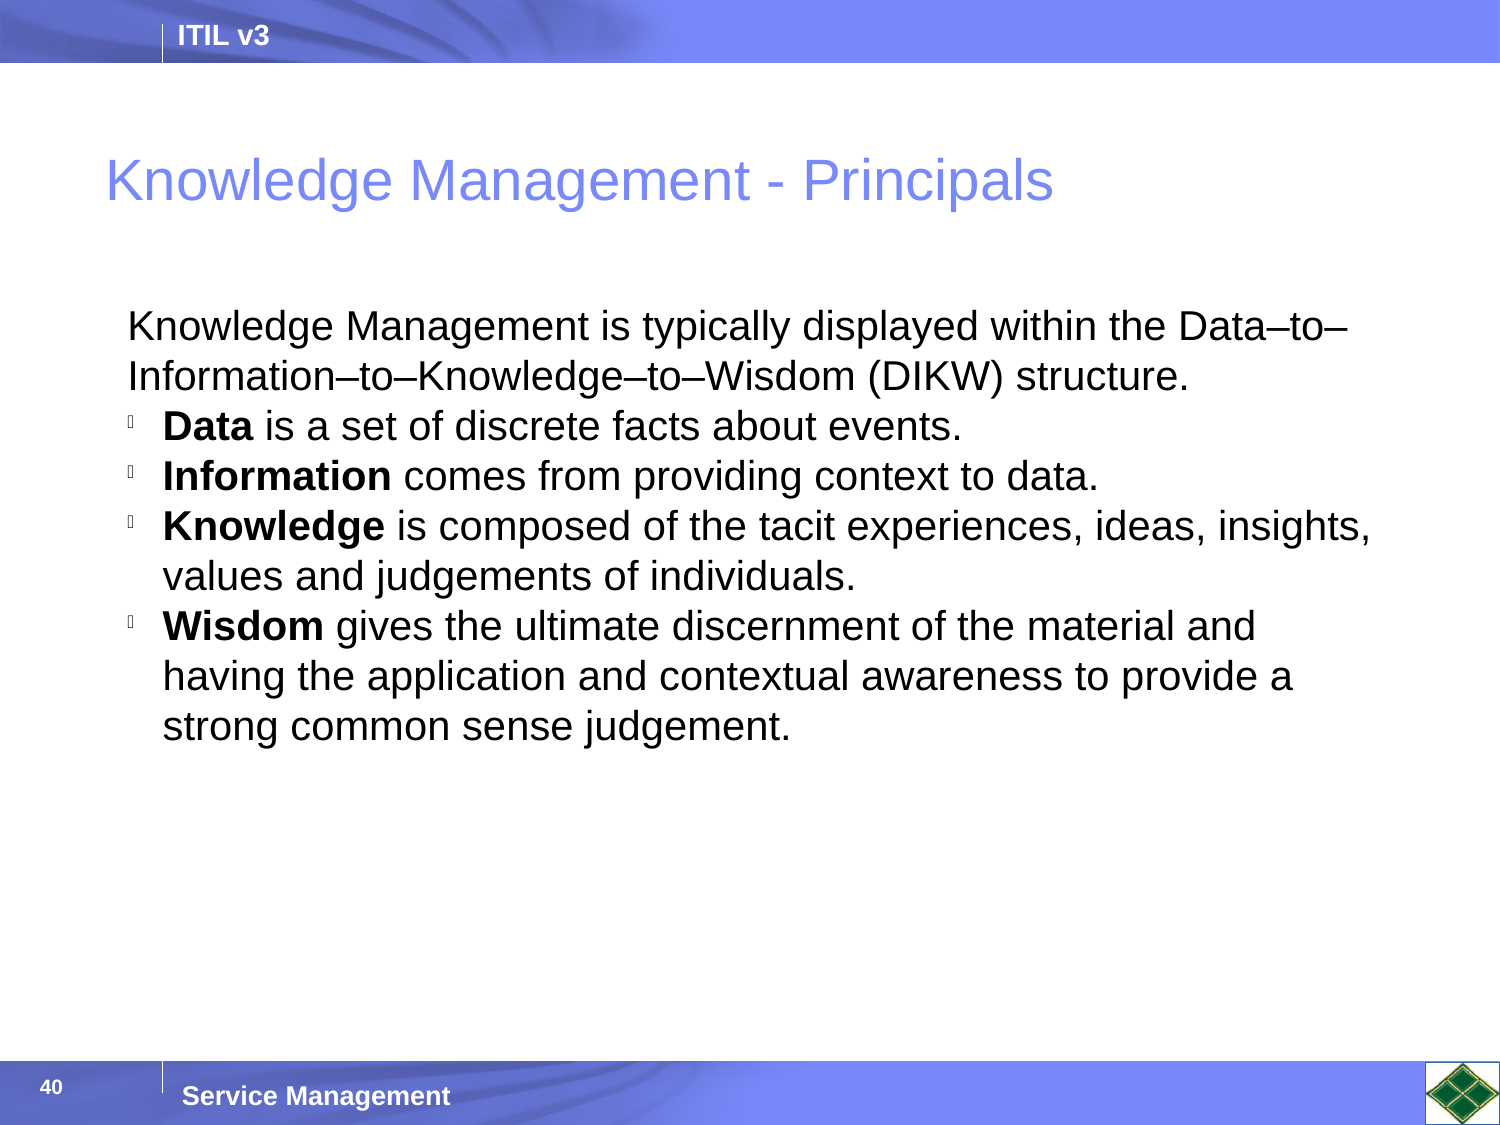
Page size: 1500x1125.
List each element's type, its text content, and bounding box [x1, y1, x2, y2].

text_box Knowledge Management - Principals [90, 121, 1443, 221]
text_box <číslo> [25, 1066, 191, 1119]
picture [0, 1061, 1500, 1125]
picture [1426, 1063, 1499, 1124]
text_box Knowledge Management is typically displayed within the Data–to–Information–to–Knowledge–to–Wisdom (DIKW) structure. Data is a set of discrete facts about events. Information comes from providing context to data. Knowledge is composed of the tacit experiences, ideas, insights, values and judgements of individuals. Wisdom gives the ultimate discernment of the material and having the application and contextual awareness to provide a strong common sense judgement. [112, 291, 1388, 932]
picture [0, 0, 1500, 63]
